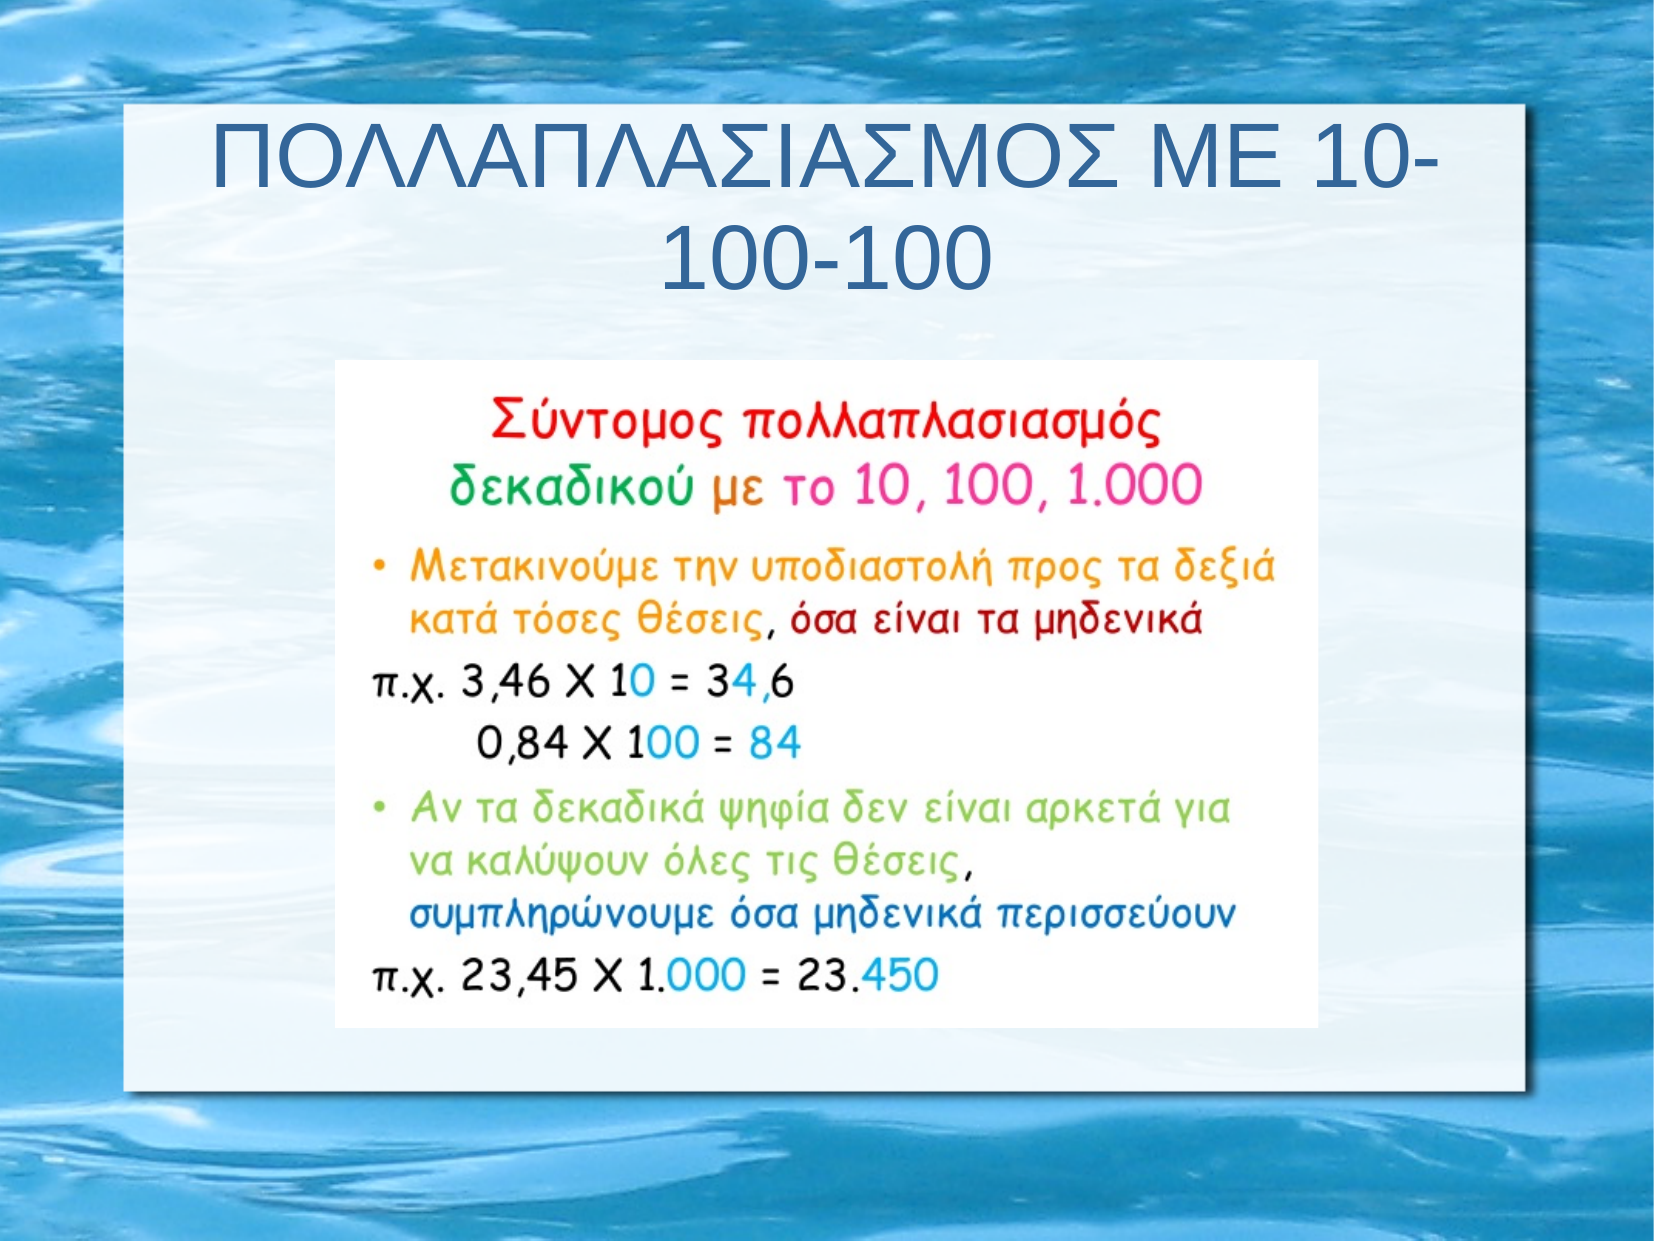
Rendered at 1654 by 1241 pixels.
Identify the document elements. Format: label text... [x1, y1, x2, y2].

title ΠΟΛΛΑΠΛΑΣΙΑΣΜΟΣ ΜΕ 10-100-100 [147, 104, 1506, 310]
picture [0, 0, 1654, 1241]
